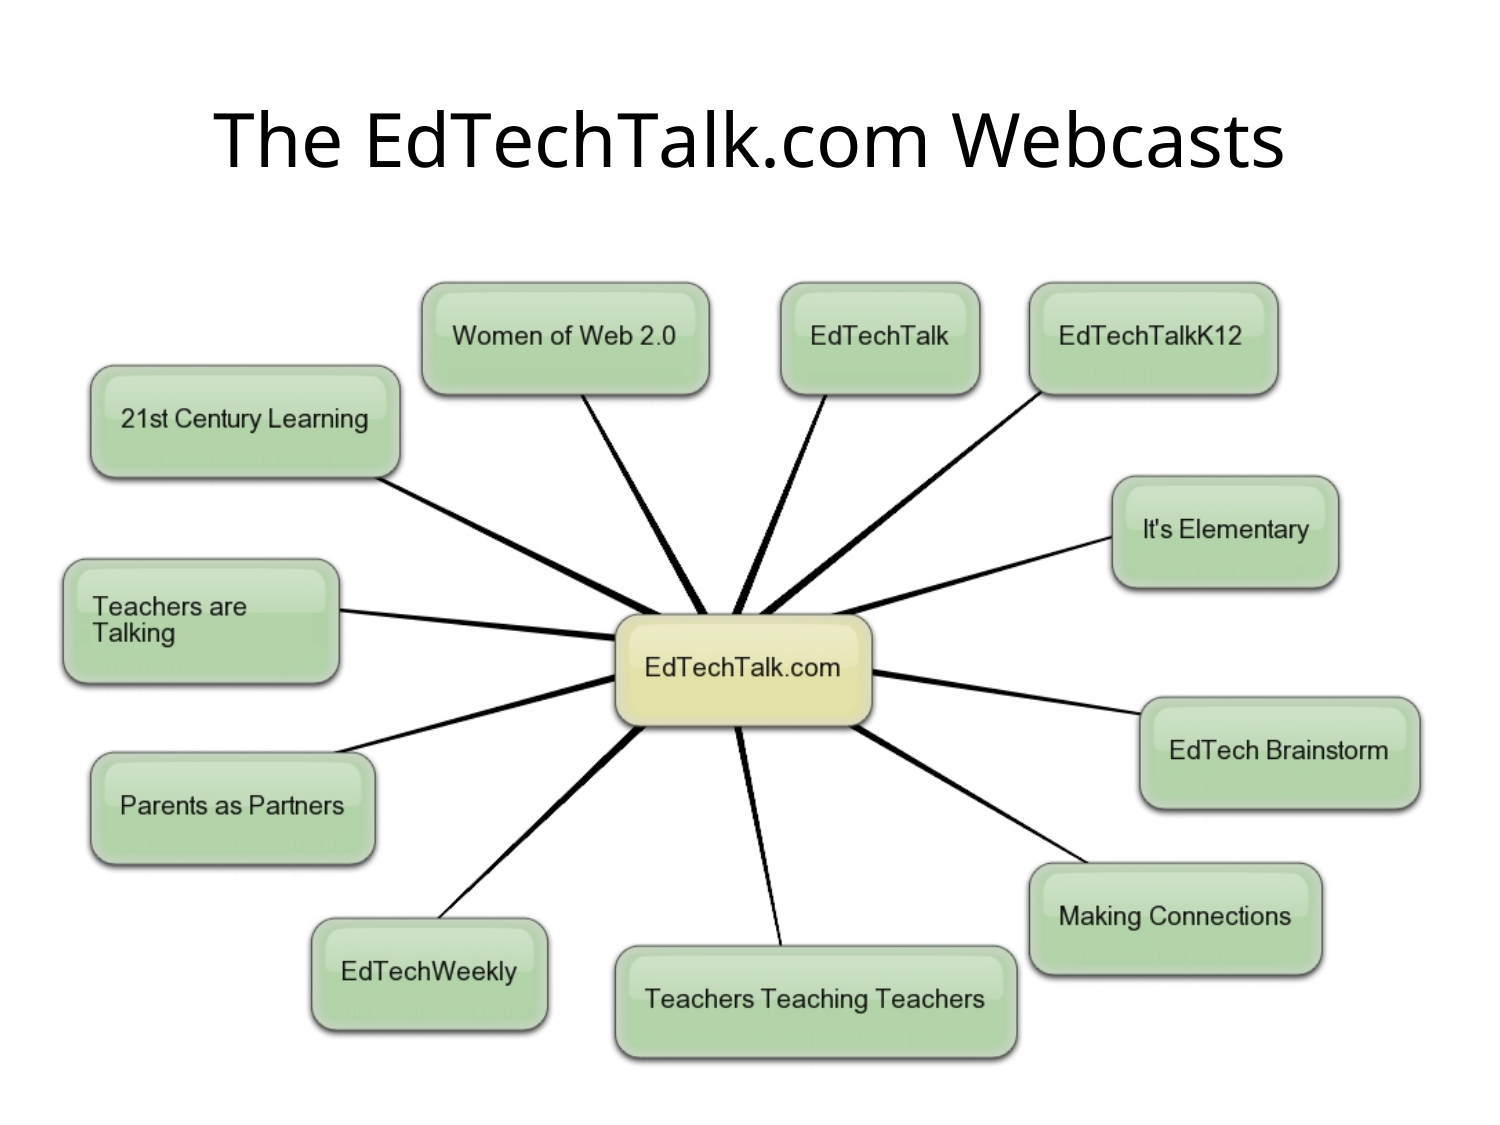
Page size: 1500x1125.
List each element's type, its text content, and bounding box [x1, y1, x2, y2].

picture [42, 262, 1450, 1091]
text_box The EdTechTalk.com Webcasts [75, 45, 1426, 233]
